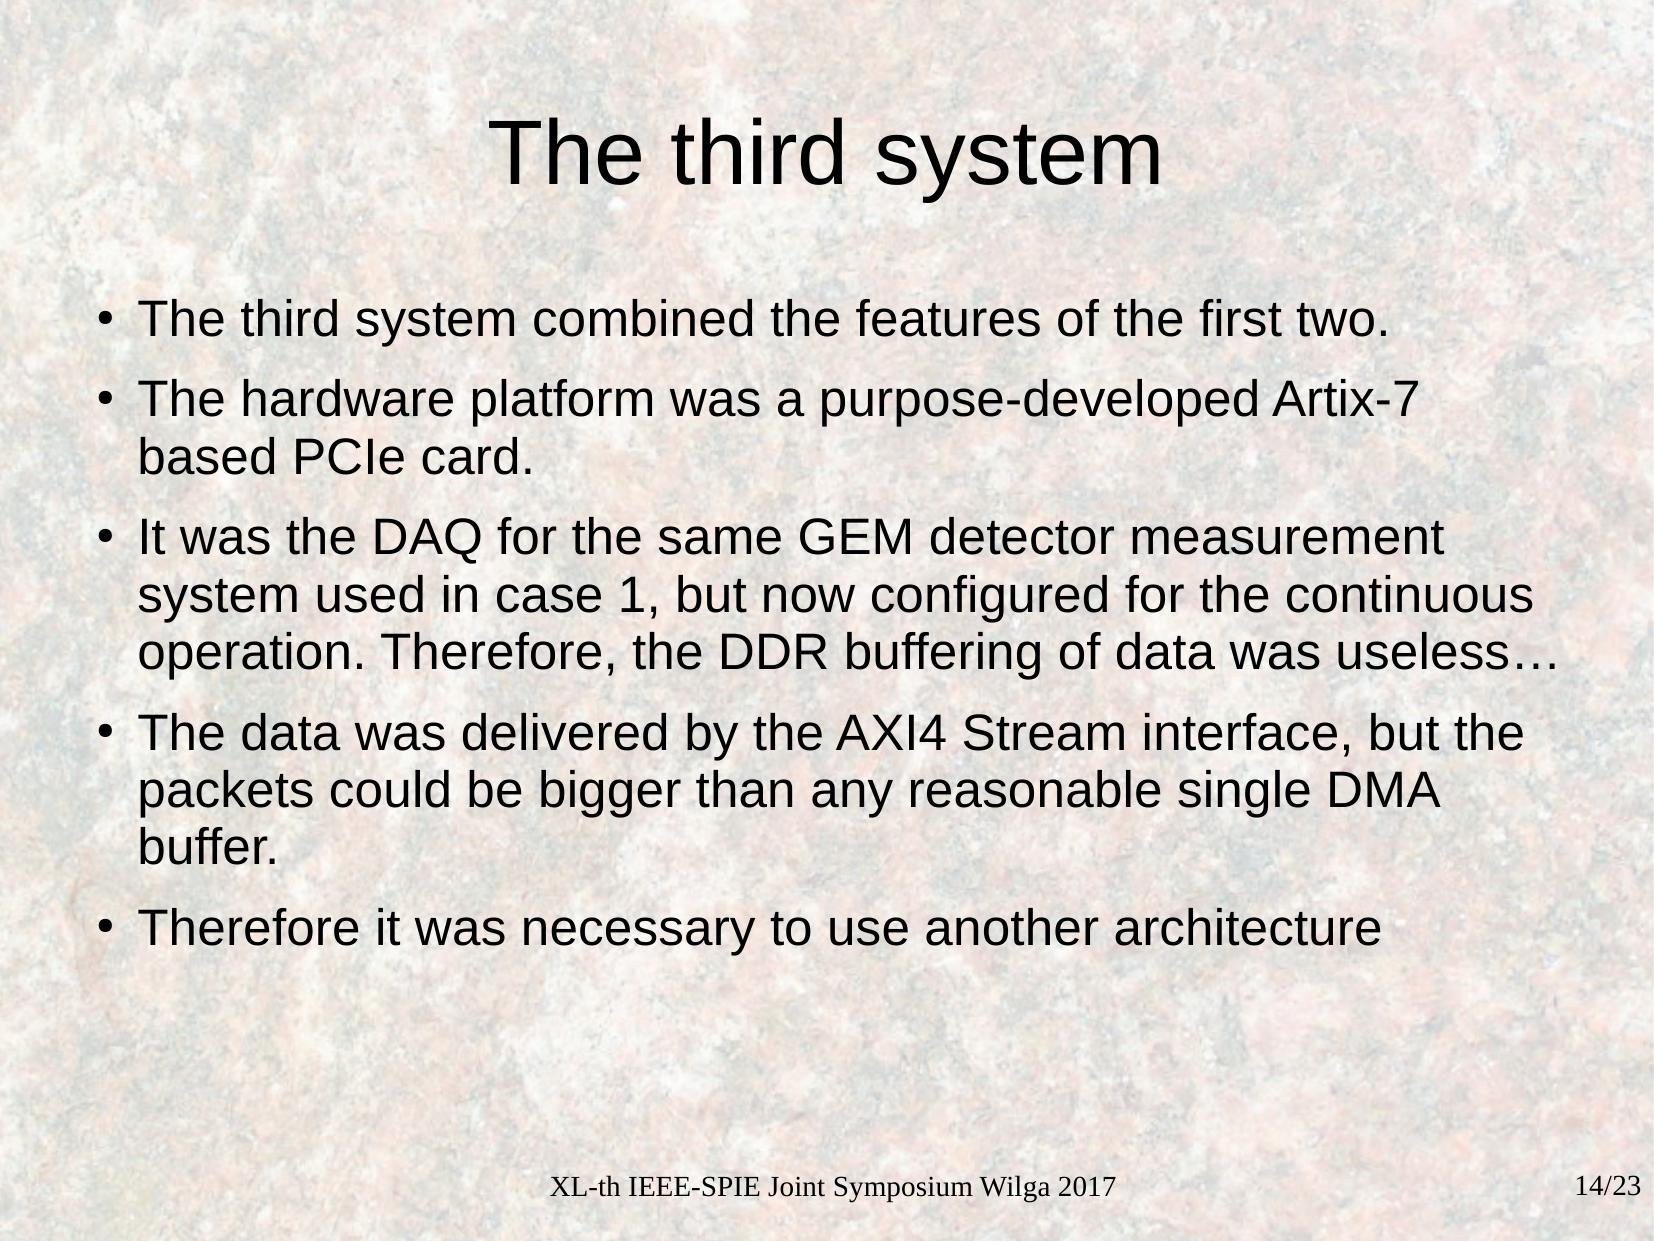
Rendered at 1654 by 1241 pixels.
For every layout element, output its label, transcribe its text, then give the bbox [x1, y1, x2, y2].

list The third system combined the features of the first two. The hardware platform was a purpose-developed Artix-7 based PCIe card. It was the DAQ for the same GEM detector measurement system used in case 1, but now configured for the continuous operation. Therefore, the DDR buffering of data was useless… The data was delivered by the AXI4 Stream interface, but the packets could be bigger than any reasonable single DMA buffer. Therefore it was necessary to use another architecture [82, 290, 1571, 1010]
picture [0, 0, 1654, 1241]
title The third system [82, 49, 1571, 257]
